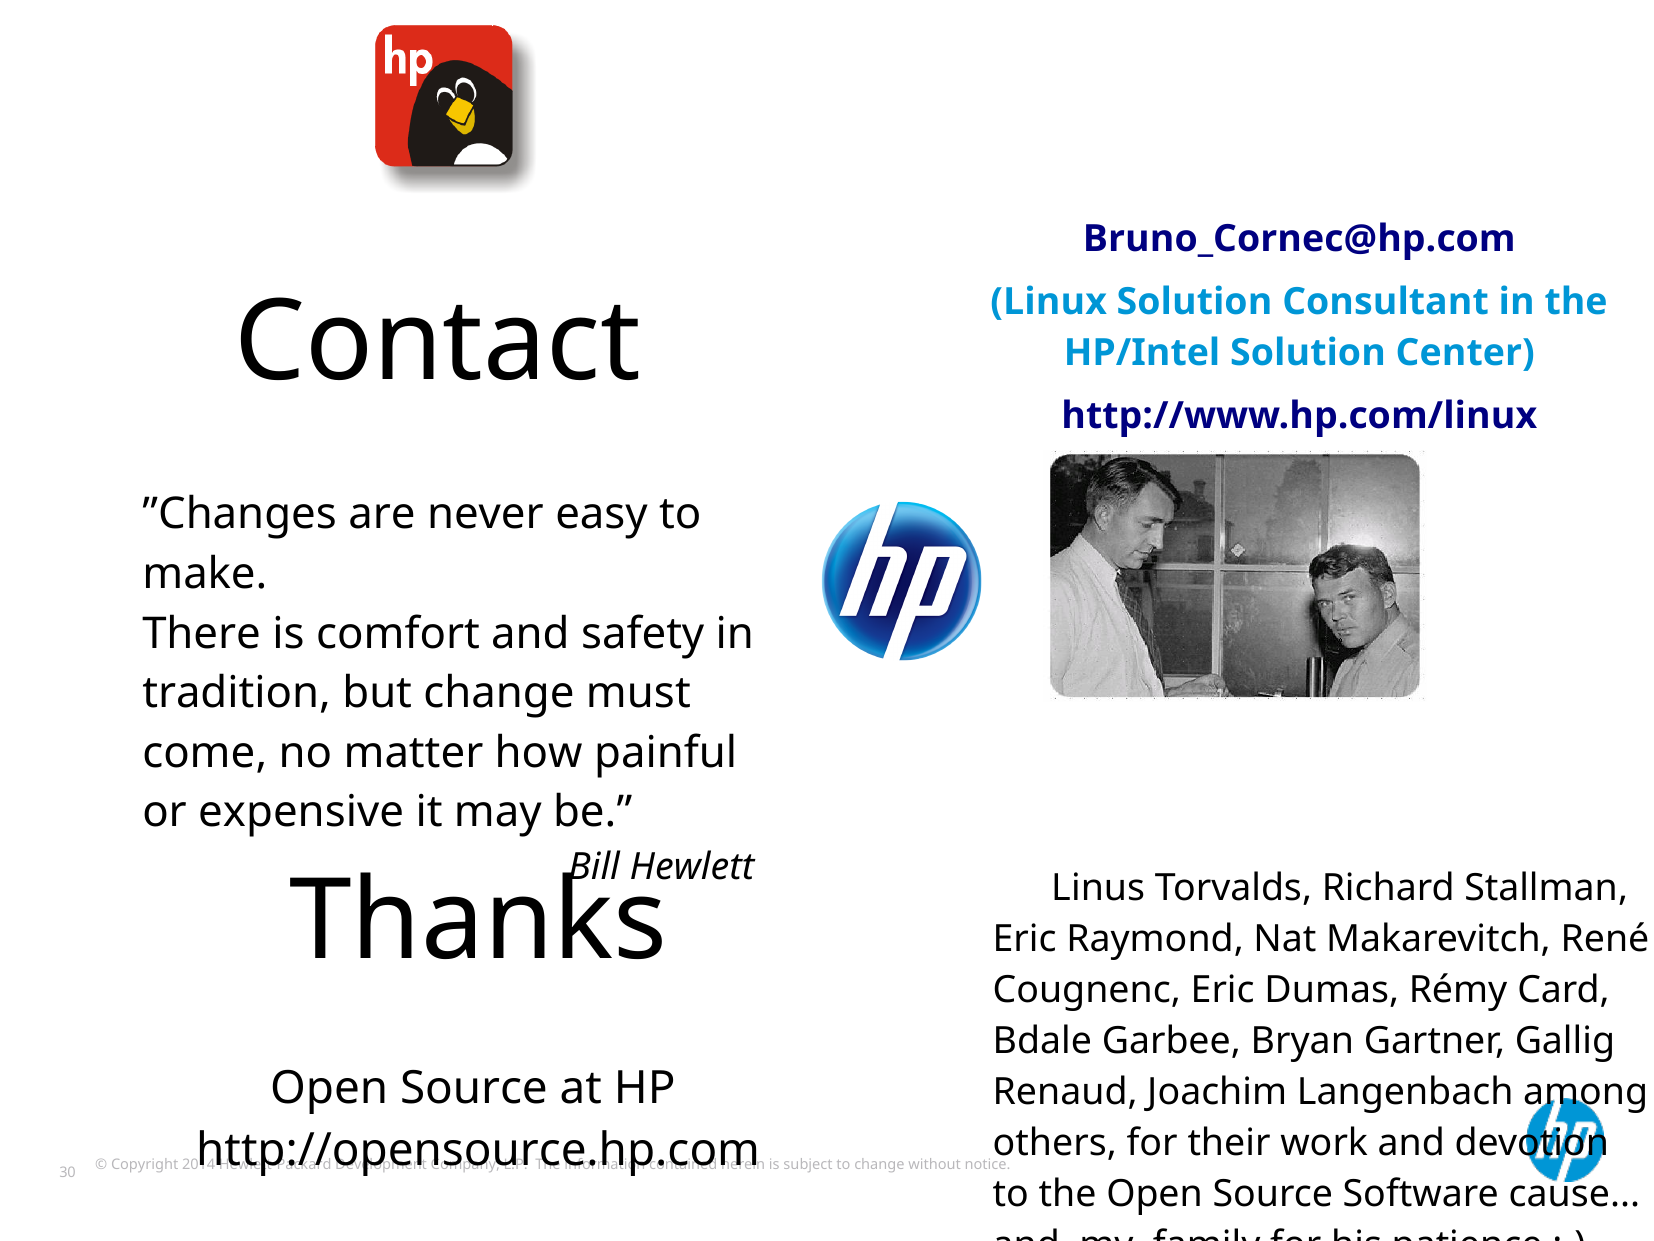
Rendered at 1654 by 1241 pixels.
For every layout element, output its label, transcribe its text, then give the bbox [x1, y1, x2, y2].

picture [821, 501, 982, 661]
text_box Thanks Open Source at HP http://opensource.hp.com [196, 838, 685, 1128]
picture [375, 25, 537, 194]
picture [1043, 450, 1427, 702]
list Bruno_Cornec@hp.com (Linux Solution Consultant in the HP/Intel Solution Center) http://www.hp.com/linux Linus Torvalds, Richard Stallman, Eric Raymond, Nat Makarevitch, René Cougnenc, Eric Dumas, Rémy Card, Bdale Garbee, Bryan Gartner, Gallig Renaud, Joachim Langenbach among others, for their work and devotion to the Open Source Software cause... and my family for his patience :-) [862, 211, 1654, 1189]
text_box Contact [234, 259, 655, 399]
text_box ”Changes are never easy to make. There is comfort and safety in tradition, but change must come, no matter how painful or expensive it may be.” Bill Hewlett [65, 482, 783, 856]
